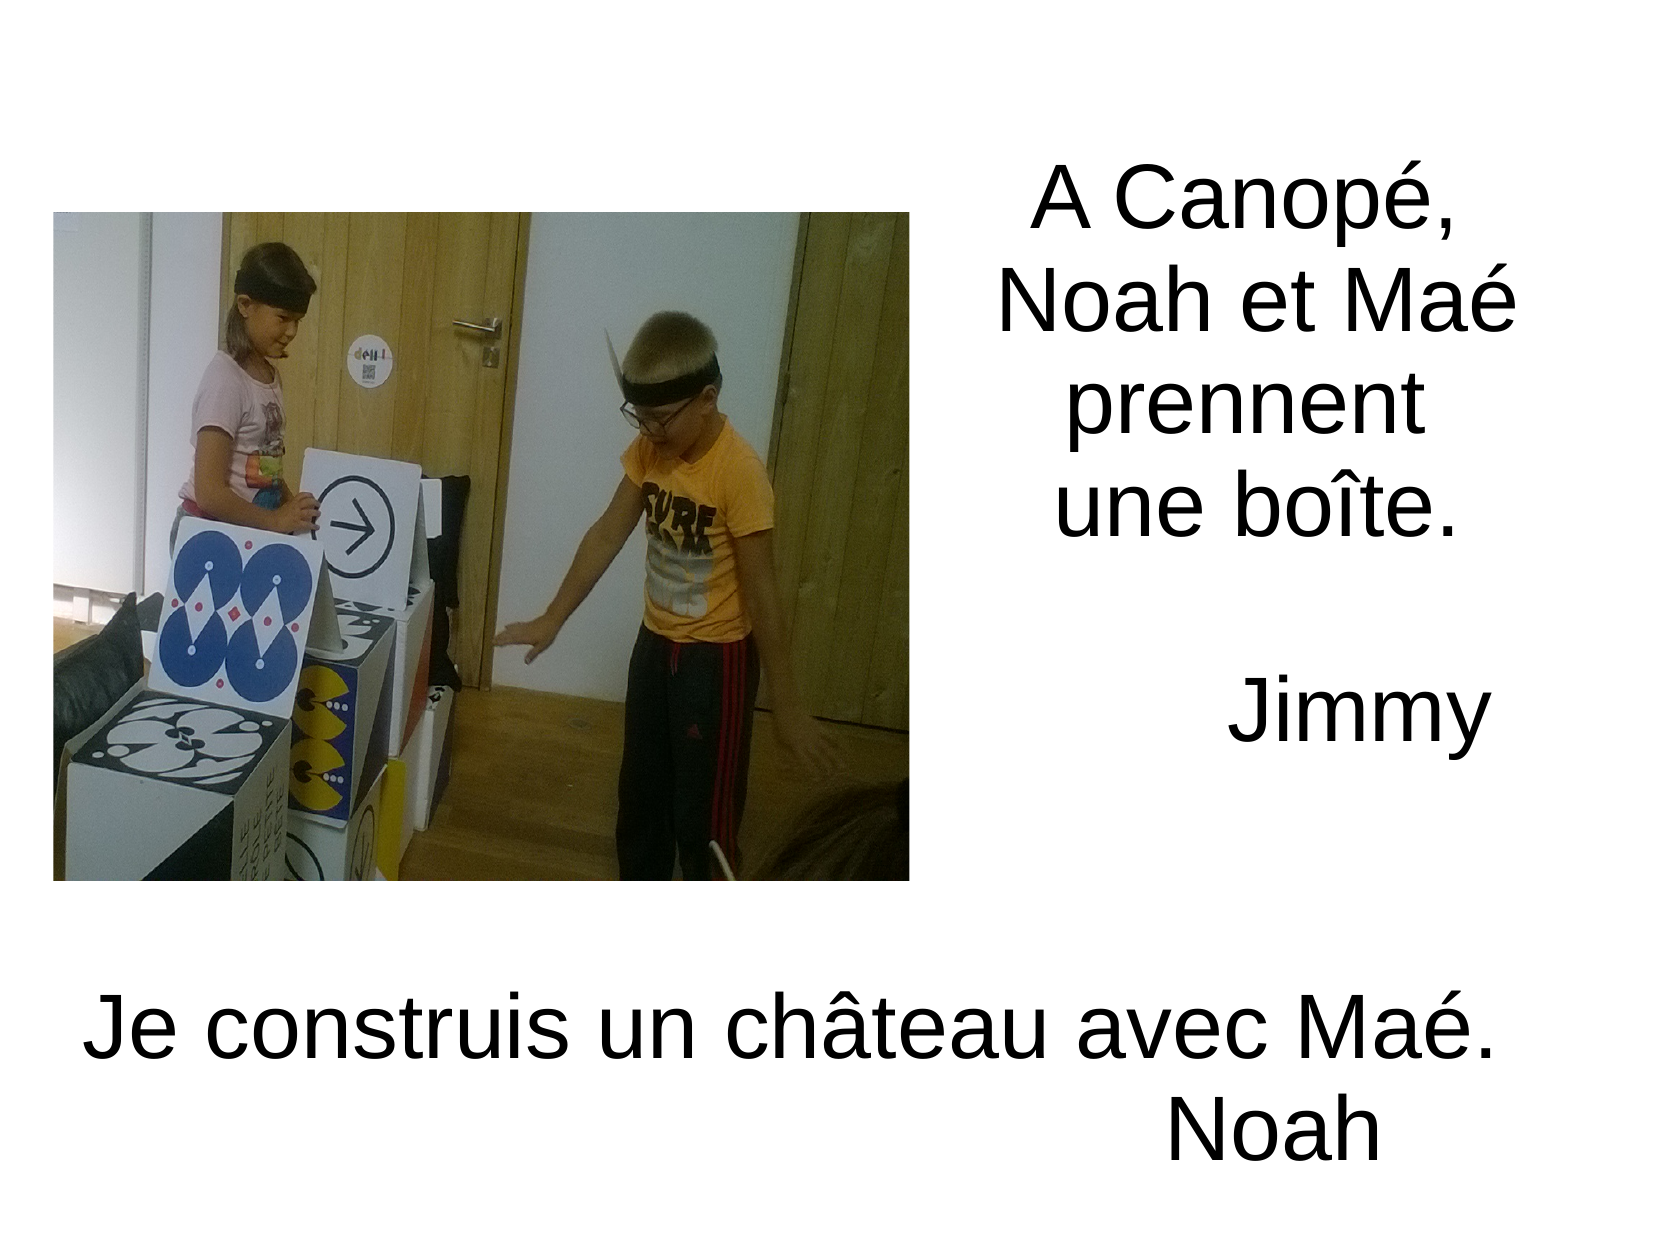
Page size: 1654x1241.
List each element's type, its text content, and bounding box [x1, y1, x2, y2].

subtitle A Canopé, Noah et Maé prennent une boîte. Jimmy [944, 43, 1571, 863]
picture [53, 212, 910, 881]
title Je construis un château avec Maé. Noah [47, 974, 1536, 1182]
